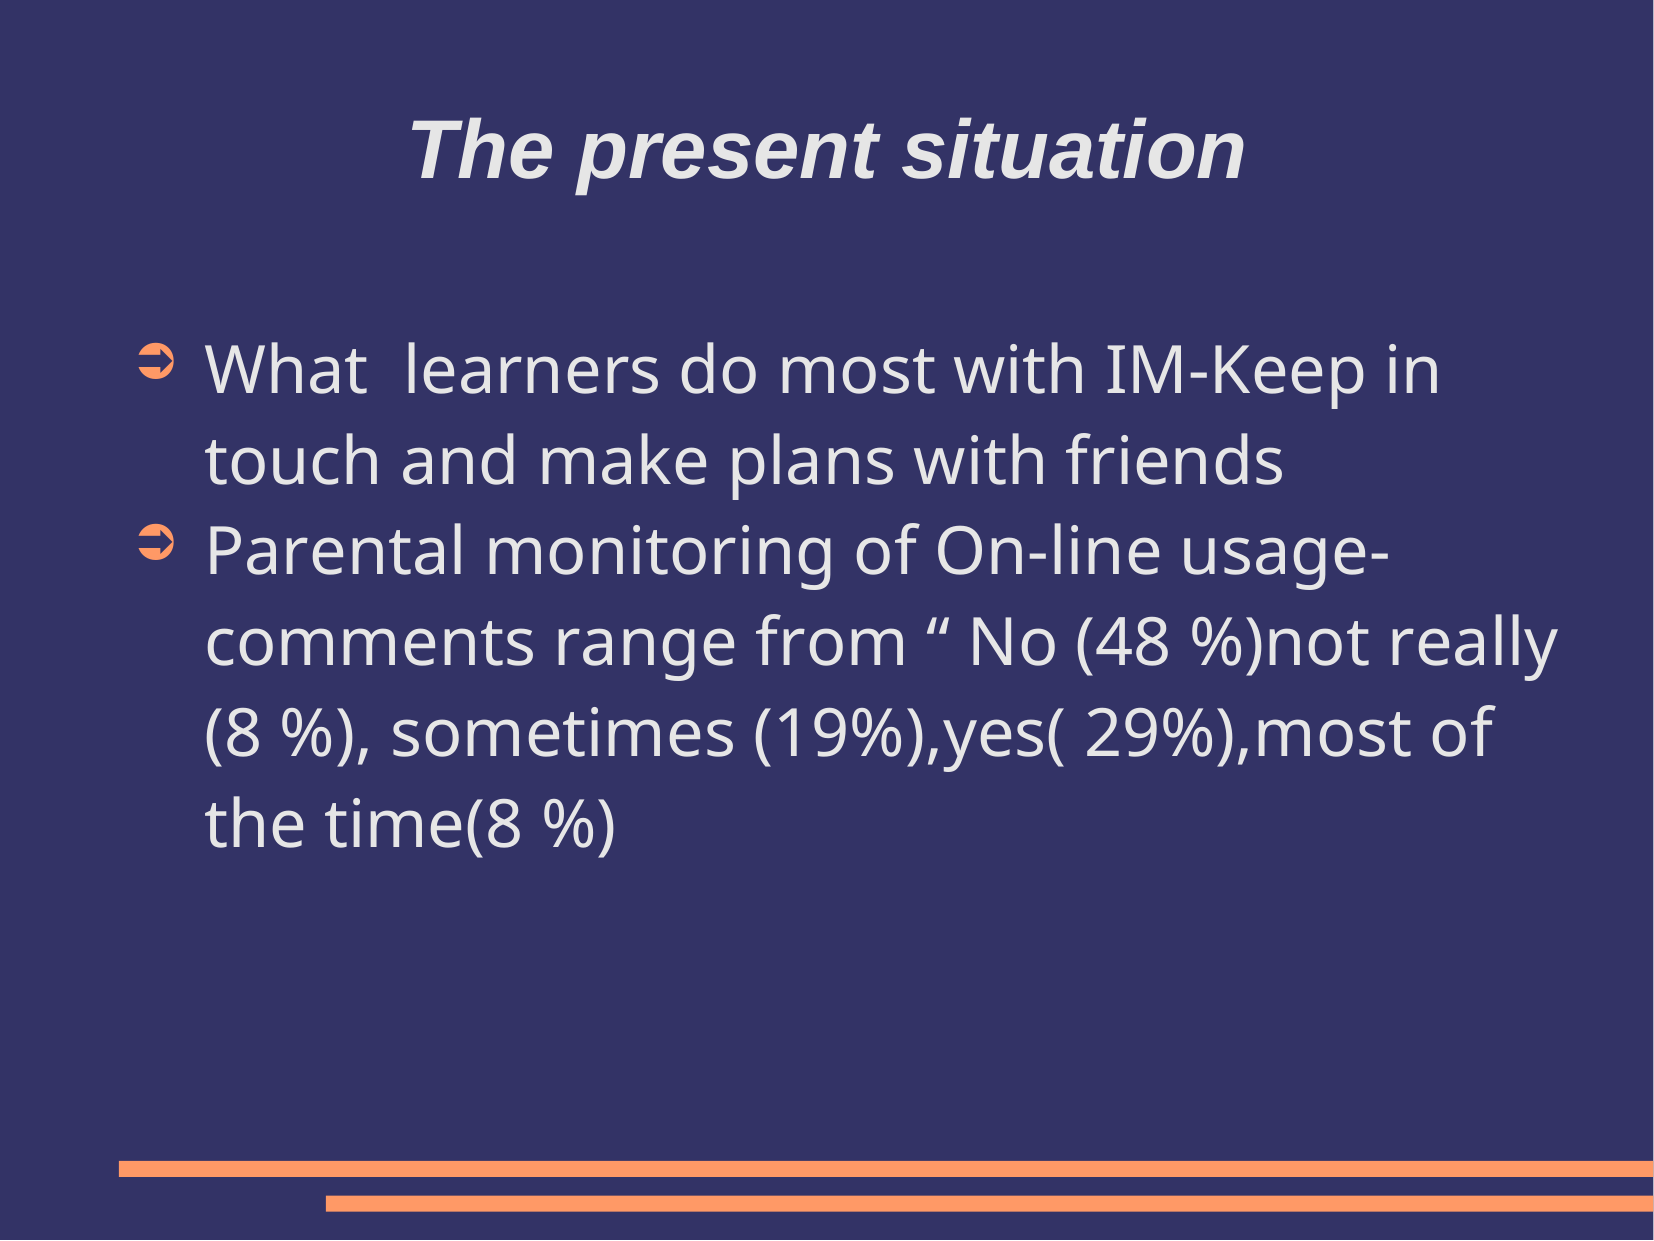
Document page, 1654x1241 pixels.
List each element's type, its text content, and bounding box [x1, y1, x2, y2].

list What learners do most with IM-Keep in touch and make plans with friends Parental monitoring of On-line usage-comments range from “ No (48 %)not really (8 %), sometimes (19%),yes( 29%),most of the time(8 %) [121, 322, 1561, 1132]
title The present situation [121, 46, 1534, 254]
